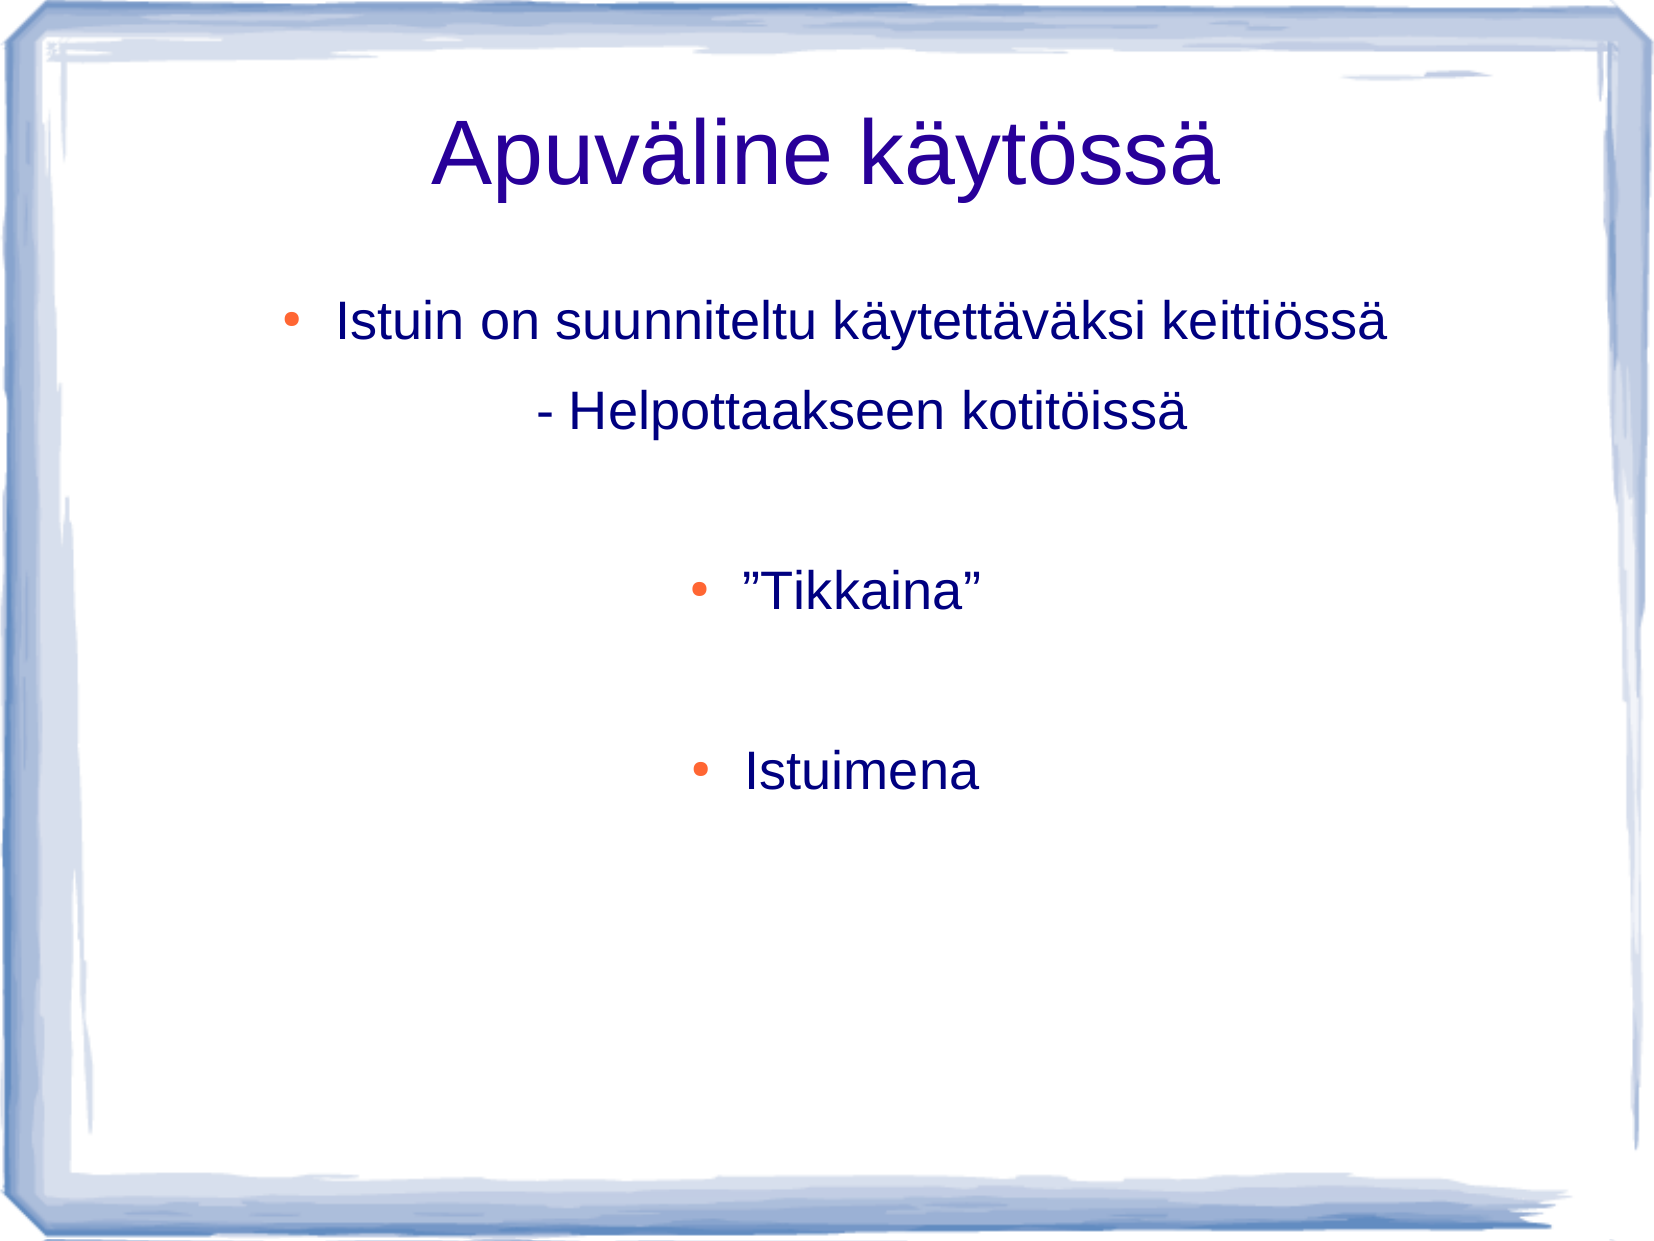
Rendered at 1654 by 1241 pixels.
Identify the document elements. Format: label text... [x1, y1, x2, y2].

title Apuväline käytössä [82, 49, 1571, 257]
picture [0, 0, 1654, 1241]
list Istuin on suunniteltu käytettäväksi keittiössä - Helpottaakseen kotitöissä ”Tikkaina” Istuimena [82, 290, 1571, 1109]
